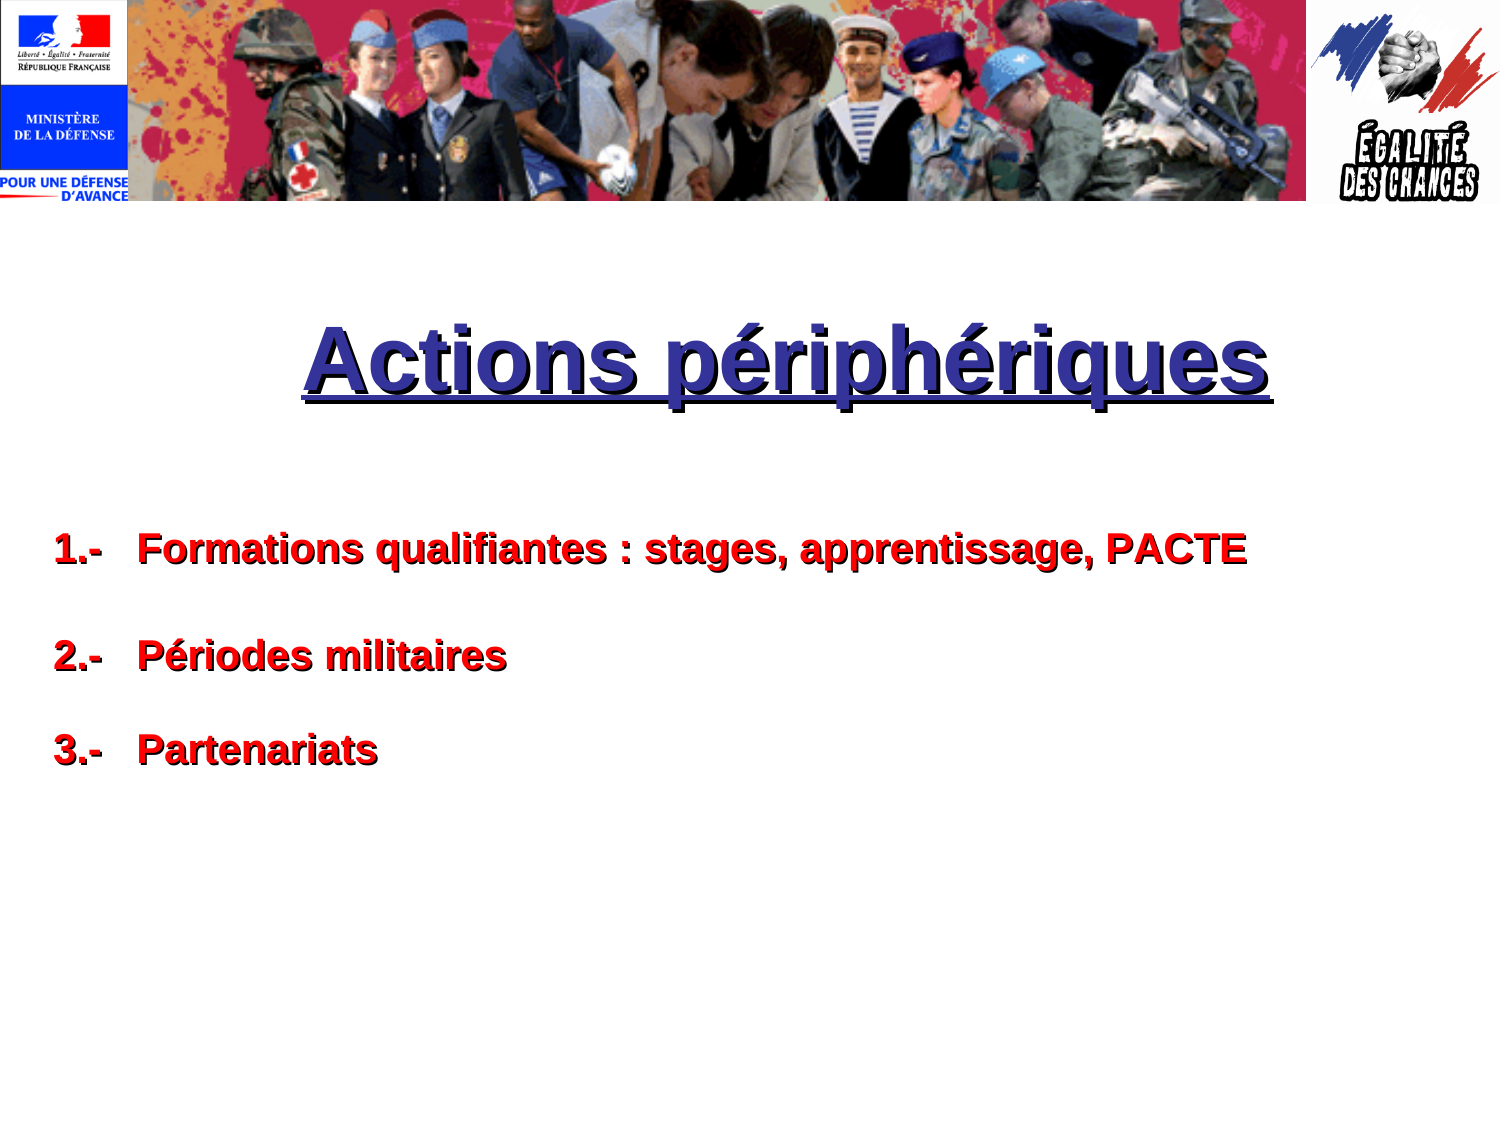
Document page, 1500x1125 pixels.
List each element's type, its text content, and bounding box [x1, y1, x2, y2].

text_box 1.- Formations qualifiantes : stages, apprentissage, PACTE [53, 527, 1459, 598]
picture [1311, 0, 1500, 204]
text_box 2.- Périodes militaires [53, 633, 1500, 705]
text_box 3.- Partenariats [53, 727, 916, 799]
picture [0, 0, 1306, 201]
text_box Actions périphériques [265, 290, 1306, 417]
